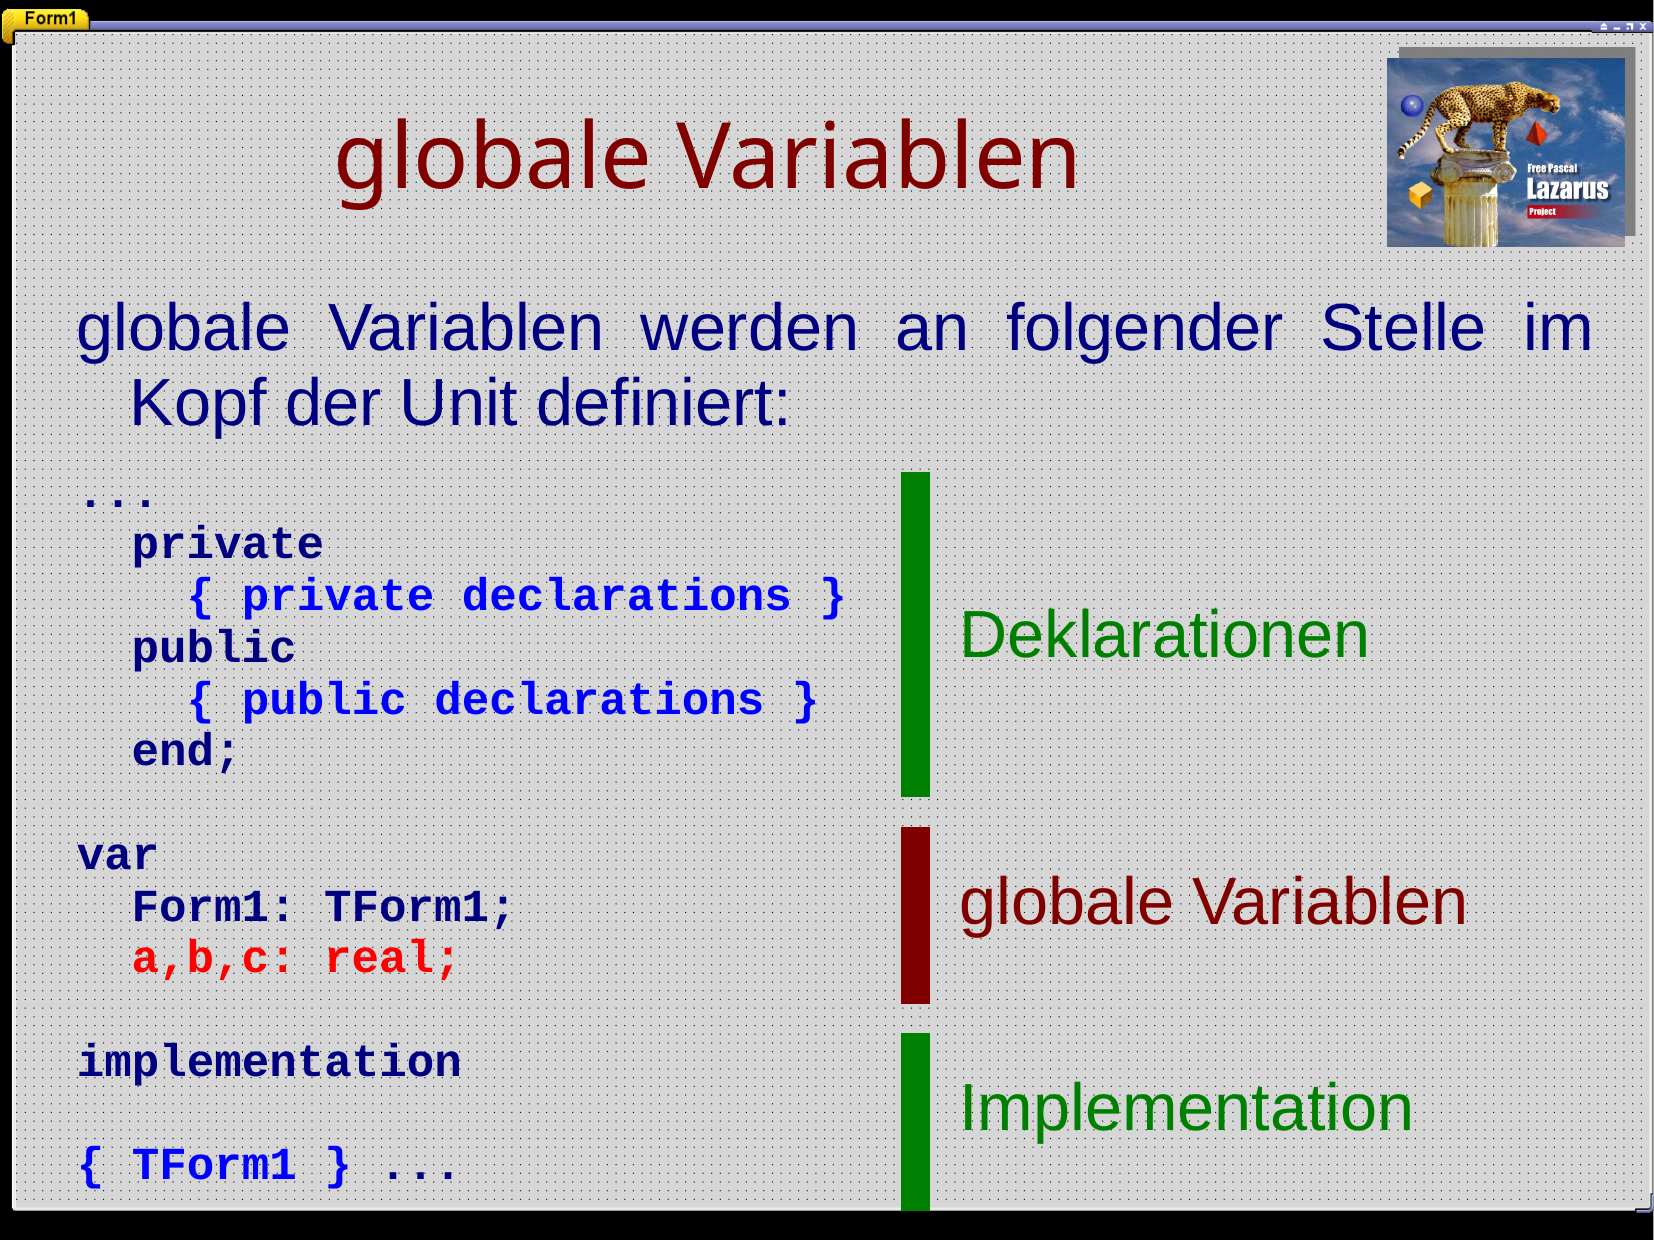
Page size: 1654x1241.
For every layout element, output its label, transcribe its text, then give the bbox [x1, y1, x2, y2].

title globale Variablen [29, 56, 1388, 250]
picture [2, 8, 1654, 1213]
text_box Implementation [944, 1062, 1506, 1153]
text_box globale Variablen [944, 856, 1506, 946]
text_box Deklarationen [944, 589, 1506, 680]
list globale Variablen werden an folgender Stelle im Kopf der Unit definiert: ... private { private declarations } public { public declarations } end; var Form1: TForm1; a,b,c: real; implementation { TForm1 } ... [59, 290, 1595, 1194]
